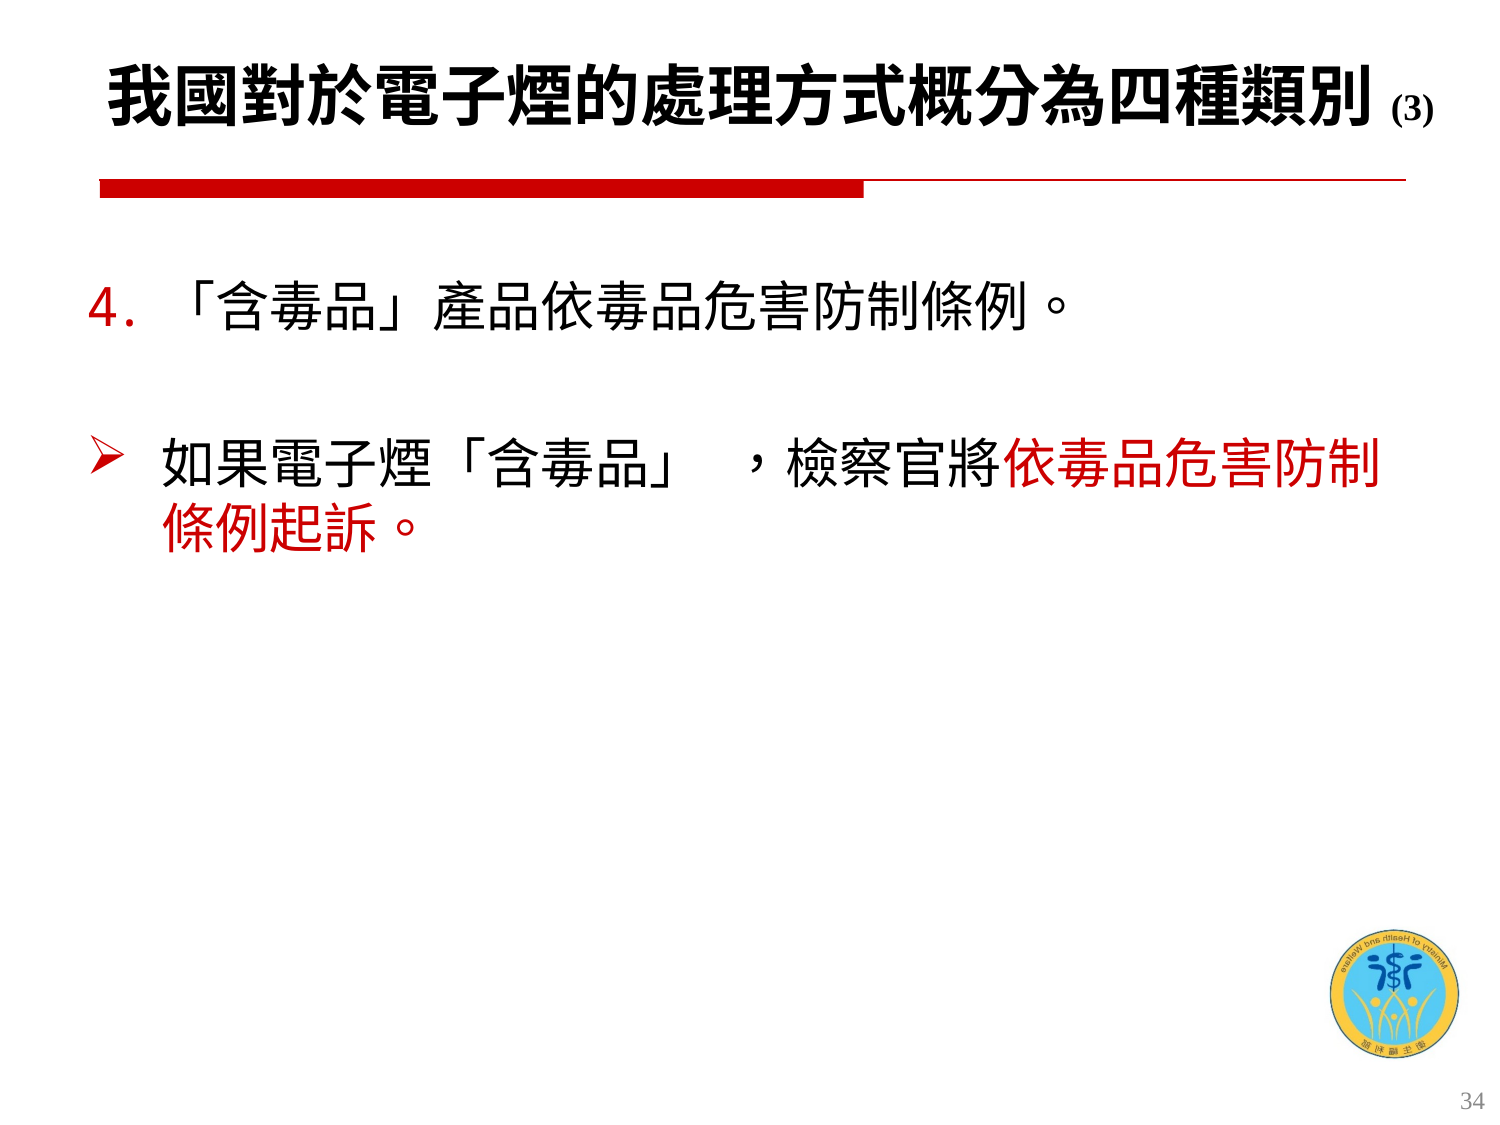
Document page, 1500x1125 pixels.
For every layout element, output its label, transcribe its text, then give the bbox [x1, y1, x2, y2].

list 「含毒品」產品依毒品危害防制條例。 如果電子煙「含毒品」 ，檢察官將依毒品危害防制條例起訴。 [71, 264, 1422, 1125]
text_box 我國對於電子煙的處理方式概分為四種類別(3) [41, 0, 1500, 188]
picture [1422, 927, 1468, 1060]
text_box <編號> [1149, 1069, 1500, 1125]
